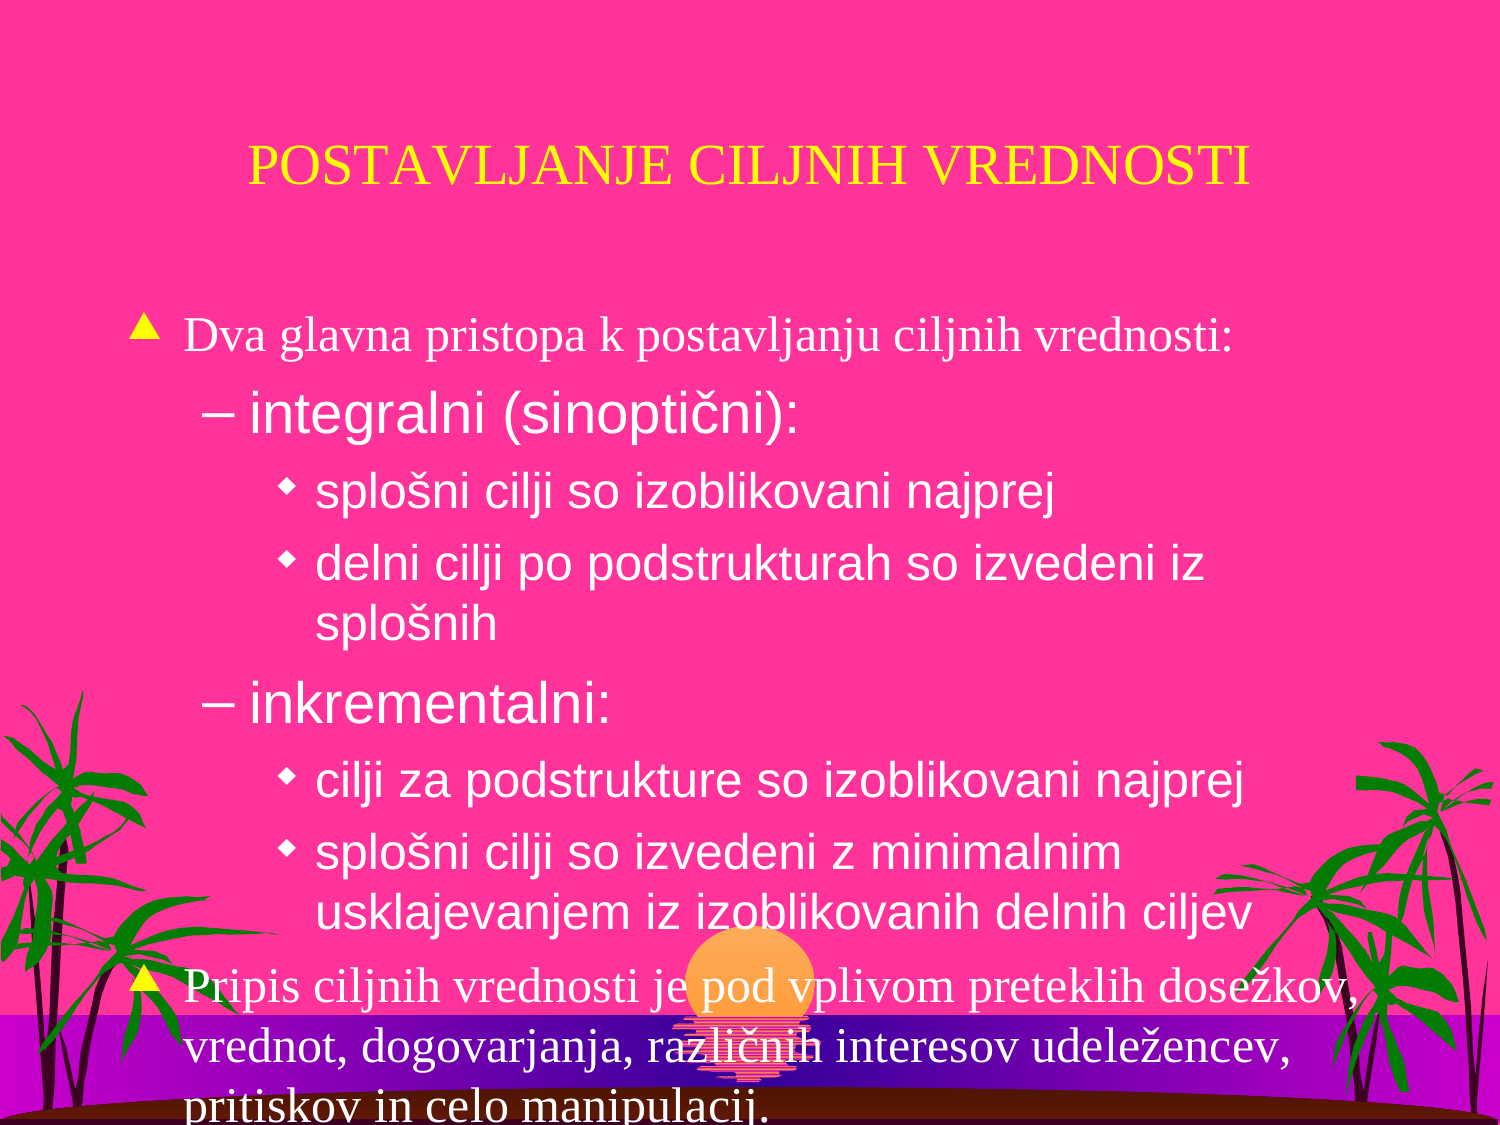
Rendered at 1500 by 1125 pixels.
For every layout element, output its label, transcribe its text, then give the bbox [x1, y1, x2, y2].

title POSTAVLJANJE CILJNIH VREDNOSTI [112, 65, 1388, 257]
list Dva glavna pristopa k postavljanju ciljnih vrednosti: integralni (sinoptični): splošni cilji so izoblikovani najprej delni cilji po podstrukturah so izvedeni iz splošnih inkrementalni: cilji za podstrukture so izoblikovani najprej splošni cilji so izvedeni z minimalnim usklajevanjem iz izoblikovanih delnih ciljev Pripis ciljnih vrednosti je pod vplivom preteklih dosežkov, vrednot, dogovarjanja, različnih interesov udeležencev, pritiskov in celo manipulacij. [112, 293, 1388, 1125]
